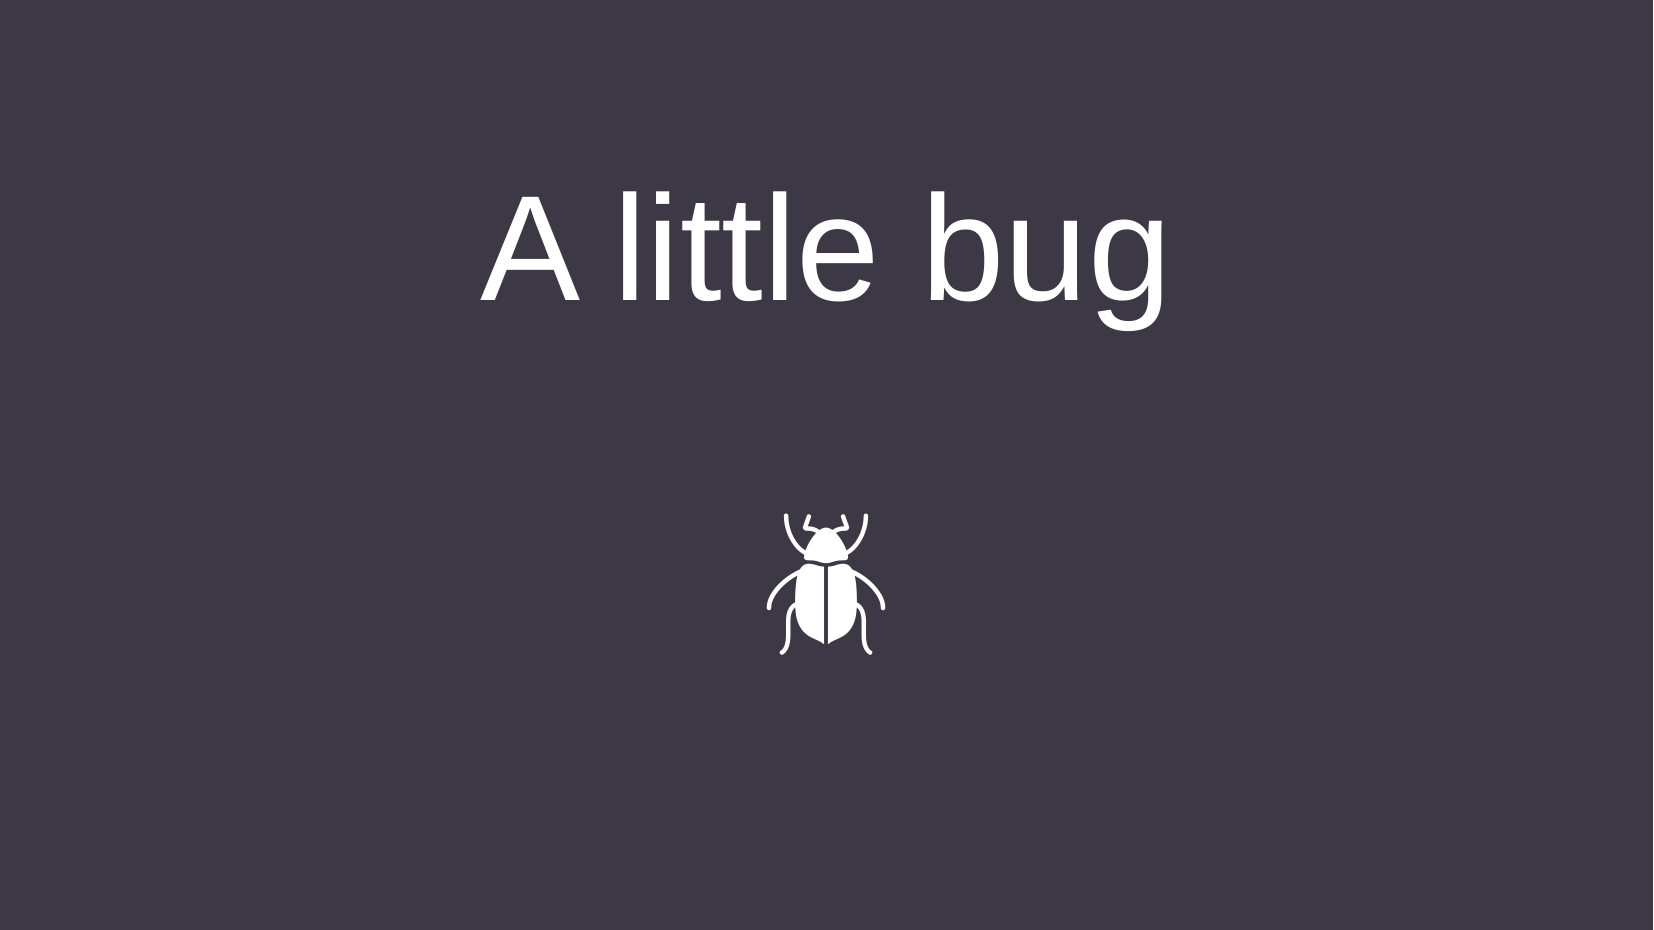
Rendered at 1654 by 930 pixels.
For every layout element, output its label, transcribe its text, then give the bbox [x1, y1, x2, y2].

text_box A little bug 🪲 [0, 157, 1653, 675]
